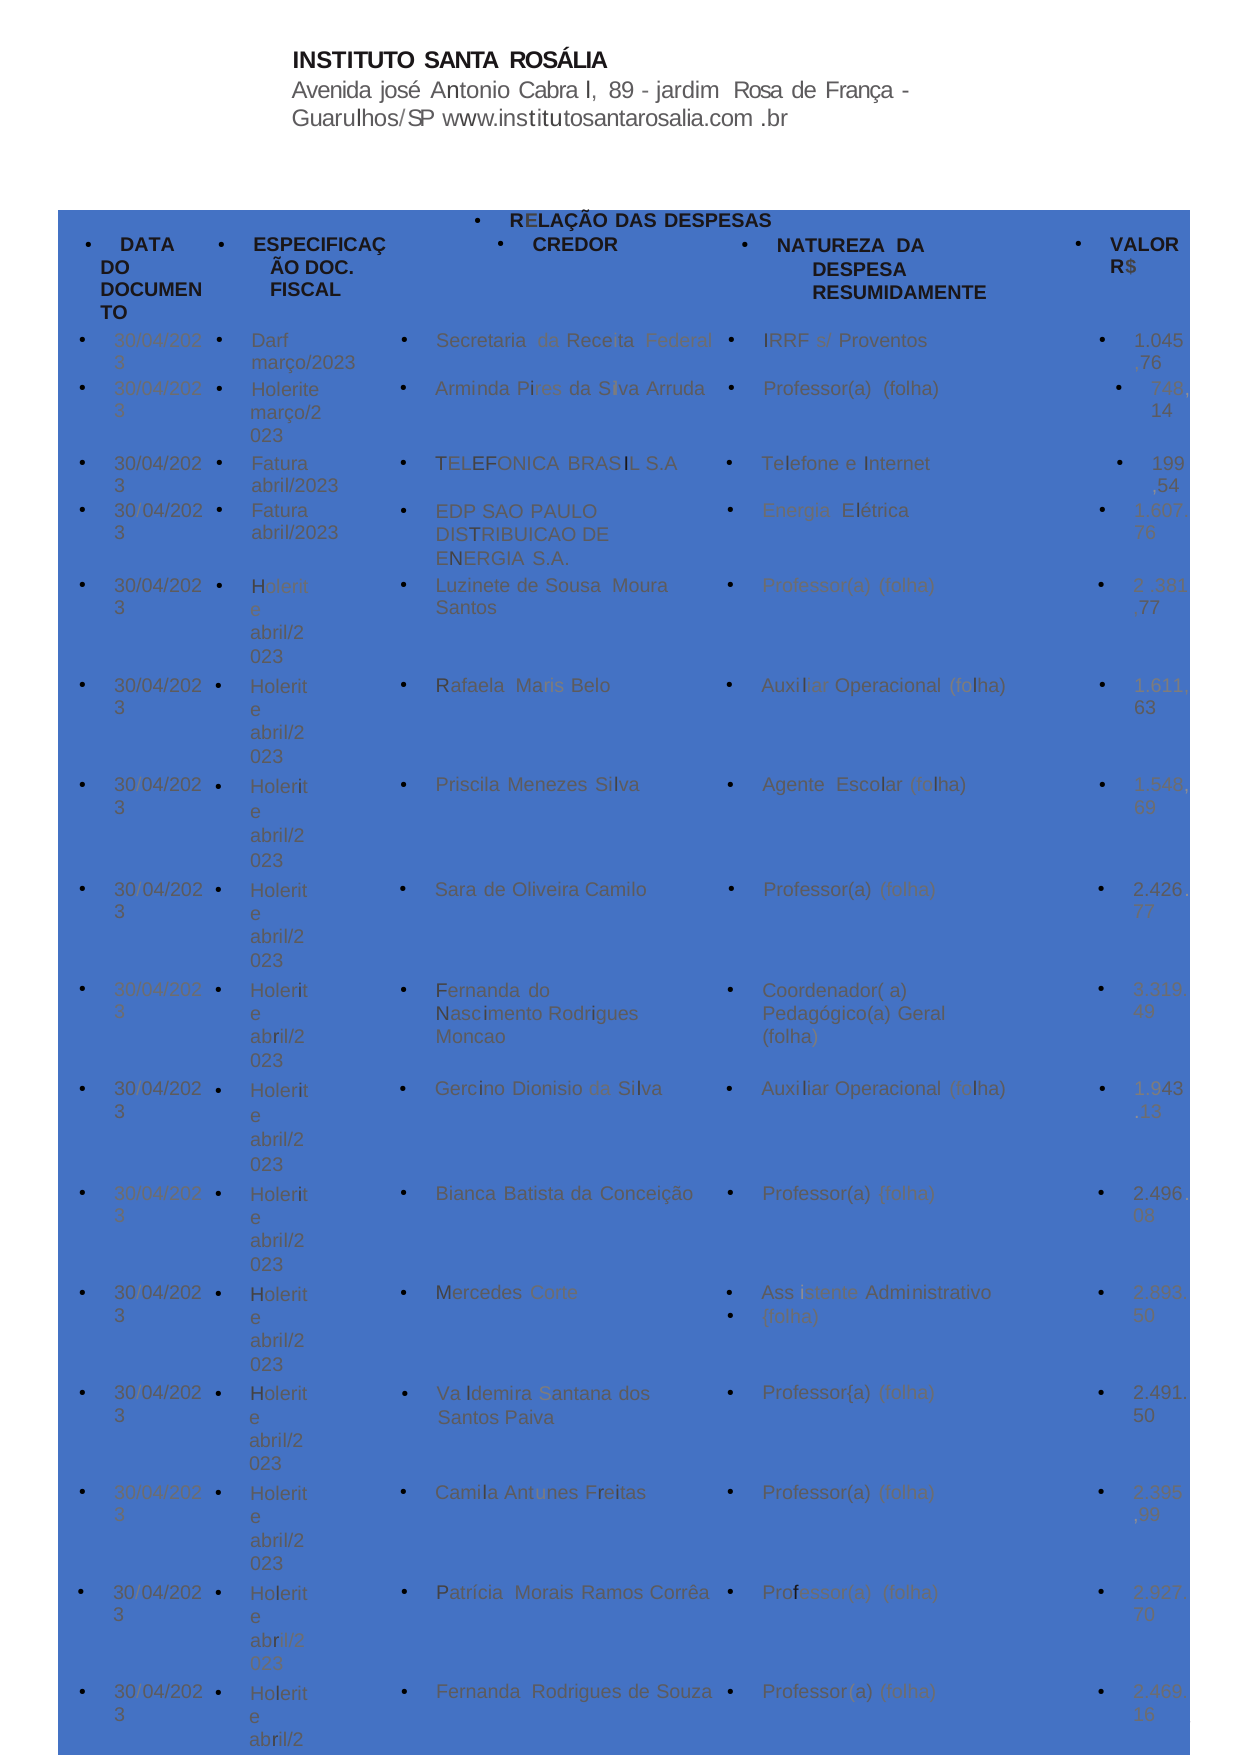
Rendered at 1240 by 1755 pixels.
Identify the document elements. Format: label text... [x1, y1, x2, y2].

table_header RELAÇÃO DAS DESPESAS [58, 210, 1190, 234]
table_cell Fatura abril/2023 [209, 452, 395, 500]
table_cell Ass istente Administrativo {folha) [722, 1282, 1020, 1382]
table_cell 30/04/2023 [58, 1681, 209, 1755]
table_cell Fatura abril/2023 [209, 500, 395, 574]
table_cell EDP SAO PAULO DISTRIBUICAO DE ENERGIA S.A. [395, 500, 722, 574]
table_cell Professor(a) (folha) [722, 1681, 1020, 1755]
table_cell Darf março/2023 [209, 330, 395, 377]
table_cell Professor(a) (folha) [722, 1581, 1020, 1681]
table_cell Professor(a) (folha) [722, 377, 1020, 452]
table_cell Fernanda do Nascimento Rodrigues Moncao [395, 978, 722, 1078]
table_cell Coordenador( a) Pedagógico(a) Geral (folha) [722, 978, 1020, 1078]
table_cell 1.045,76 [1020, 330, 1190, 377]
table_cell 1.607.76 [1020, 500, 1190, 574]
table_cell Auxiliar Operacional (folha) [722, 674, 1020, 774]
table_cell DATA DO DOCUMENTO [58, 234, 209, 330]
table_cell NATUREZA DA DESPESA RESUMIDAMENTE [722, 234, 1020, 330]
table_cell 30/04/2023 [58, 500, 209, 574]
table_cell 1.943 .13 [1020, 1078, 1190, 1182]
table_cell Fernanda Rodrigues de Souza [395, 1681, 722, 1755]
table_cell 1.548,69 [1020, 774, 1190, 878]
table_cell Va ldemira Santana dos Santos Paiva [395, 1382, 722, 1482]
table_cell 199,54 [1020, 452, 1190, 500]
table_cell Holerite abril/2023 [209, 774, 395, 878]
table_cell Secretaria da Receita Federal [395, 330, 722, 377]
table_cell CREDOR [395, 234, 722, 330]
table_cell Professor{a) (folha) [722, 1382, 1020, 1482]
table_cell Holerite março/2023 [209, 377, 395, 452]
table_cell Holerite abril/2023 [209, 1282, 395, 1382]
table_cell TELEFONICA BRASIL S.A [395, 452, 722, 500]
table_cell Energia Elétrica [722, 500, 1020, 574]
table_cell 3.319.49 [1020, 978, 1190, 1078]
table_cell 2.893.50 [1020, 1282, 1190, 1382]
table_cell Holerite abril/2023 [209, 1182, 395, 1282]
table_cell ESPECIFICAÇÃO DOC. FISCAL [209, 234, 395, 330]
table_cell Holerite abril/2023 [209, 1581, 395, 1681]
table_cell 30/04/2023 [58, 574, 209, 674]
table_cell Telefone e Internet [722, 452, 1020, 500]
table_cell 2.496.08 [1020, 1182, 1190, 1282]
table_cell 30/04/2023 [58, 674, 209, 774]
table_cell 2 .381,77 [1020, 574, 1190, 674]
table_cell Bianca Batista da Conceição [395, 1182, 722, 1282]
table_cell Holerite abril/2023 [209, 1078, 395, 1182]
table_cell Sara de Oliveira Camilo [395, 878, 722, 978]
table_cell IRRF s/ Proventos [722, 330, 1020, 377]
table_cell Professor(a) (folha) [722, 574, 1020, 674]
table_cell 30/04/2023 [58, 1282, 209, 1382]
table_cell 1.611,63 [1020, 674, 1190, 774]
table_cell Holerite abril/2023 [209, 1681, 395, 1755]
table_cell 30/04/2023 [58, 978, 209, 1078]
table_cell 30/04/2023 [58, 1182, 209, 1282]
table_cell Auxiliar Operacional (folha) [722, 1078, 1020, 1182]
table_cell Professor(a) (folha) [722, 878, 1020, 978]
table_cell Priscila Menezes Silva [395, 774, 722, 878]
table_cell Holerite abril/2023 [209, 574, 395, 674]
table_cell 2.426.77 [1020, 878, 1190, 978]
table_cell 30/04/2023 [58, 1382, 209, 1482]
table_cell 30/04/2023 [58, 330, 209, 377]
table_cell Gercino Dionisio da Silva [395, 1078, 722, 1182]
table_cell 30/04/2023 [58, 878, 209, 978]
table_cell 30/04/2023 [58, 1581, 209, 1681]
table_cell 2.491.50 [1020, 1382, 1190, 1482]
table_cell Arminda Pires da Silva Arruda [395, 377, 722, 452]
table_cell Holerite abril/2023 [209, 674, 395, 774]
table_cell 2.395 ,99 [1020, 1482, 1190, 1581]
table_cell Agente Escolar (folha) [722, 774, 1020, 878]
table_cell Holerite abril/2023 [209, 978, 395, 1078]
table_cell Camila Antunes Freitas [395, 1482, 722, 1581]
table_cell Patrícia Morais Ramos Corrêa [395, 1581, 722, 1681]
table_cell VALOR R$ [1020, 234, 1190, 330]
table_cell 30/04/2023 [58, 377, 209, 452]
table_cell Professor(a) (folha) [722, 1482, 1020, 1581]
table_cell 30/04/2023 [58, 1078, 209, 1182]
table_cell Holerite abril/2023 [209, 1482, 395, 1581]
table_cell Professor(a) {folha) [722, 1182, 1020, 1282]
table_cell Holerite abril/2023 [209, 1382, 395, 1482]
table_cell Holerite abril/2023 [209, 878, 395, 978]
table_cell Rafaela Maris Belo [395, 674, 722, 774]
table_cell 30/04/2023 [58, 774, 209, 878]
table_cell 30/04/2023 [58, 1482, 209, 1581]
text_box INSTITUTO SANTA ROSÁLIA Avenida josé Antonio Cabra l, 89 - jardim Rosa de França - Guarulhos/SP www.institutosantarosalia.com .br [289, 45, 1041, 130]
table_cell 30/04/2023 [58, 452, 209, 500]
table_cell 748,14 [1020, 377, 1190, 452]
table_cell Mercedes Corte [395, 1282, 722, 1382]
table_cell Luzinete de Sousa Moura Santos [395, 574, 722, 674]
table_cell 2.927.70 [1020, 1581, 1190, 1681]
table_cell 2.469.16 [1020, 1681, 1190, 1755]
